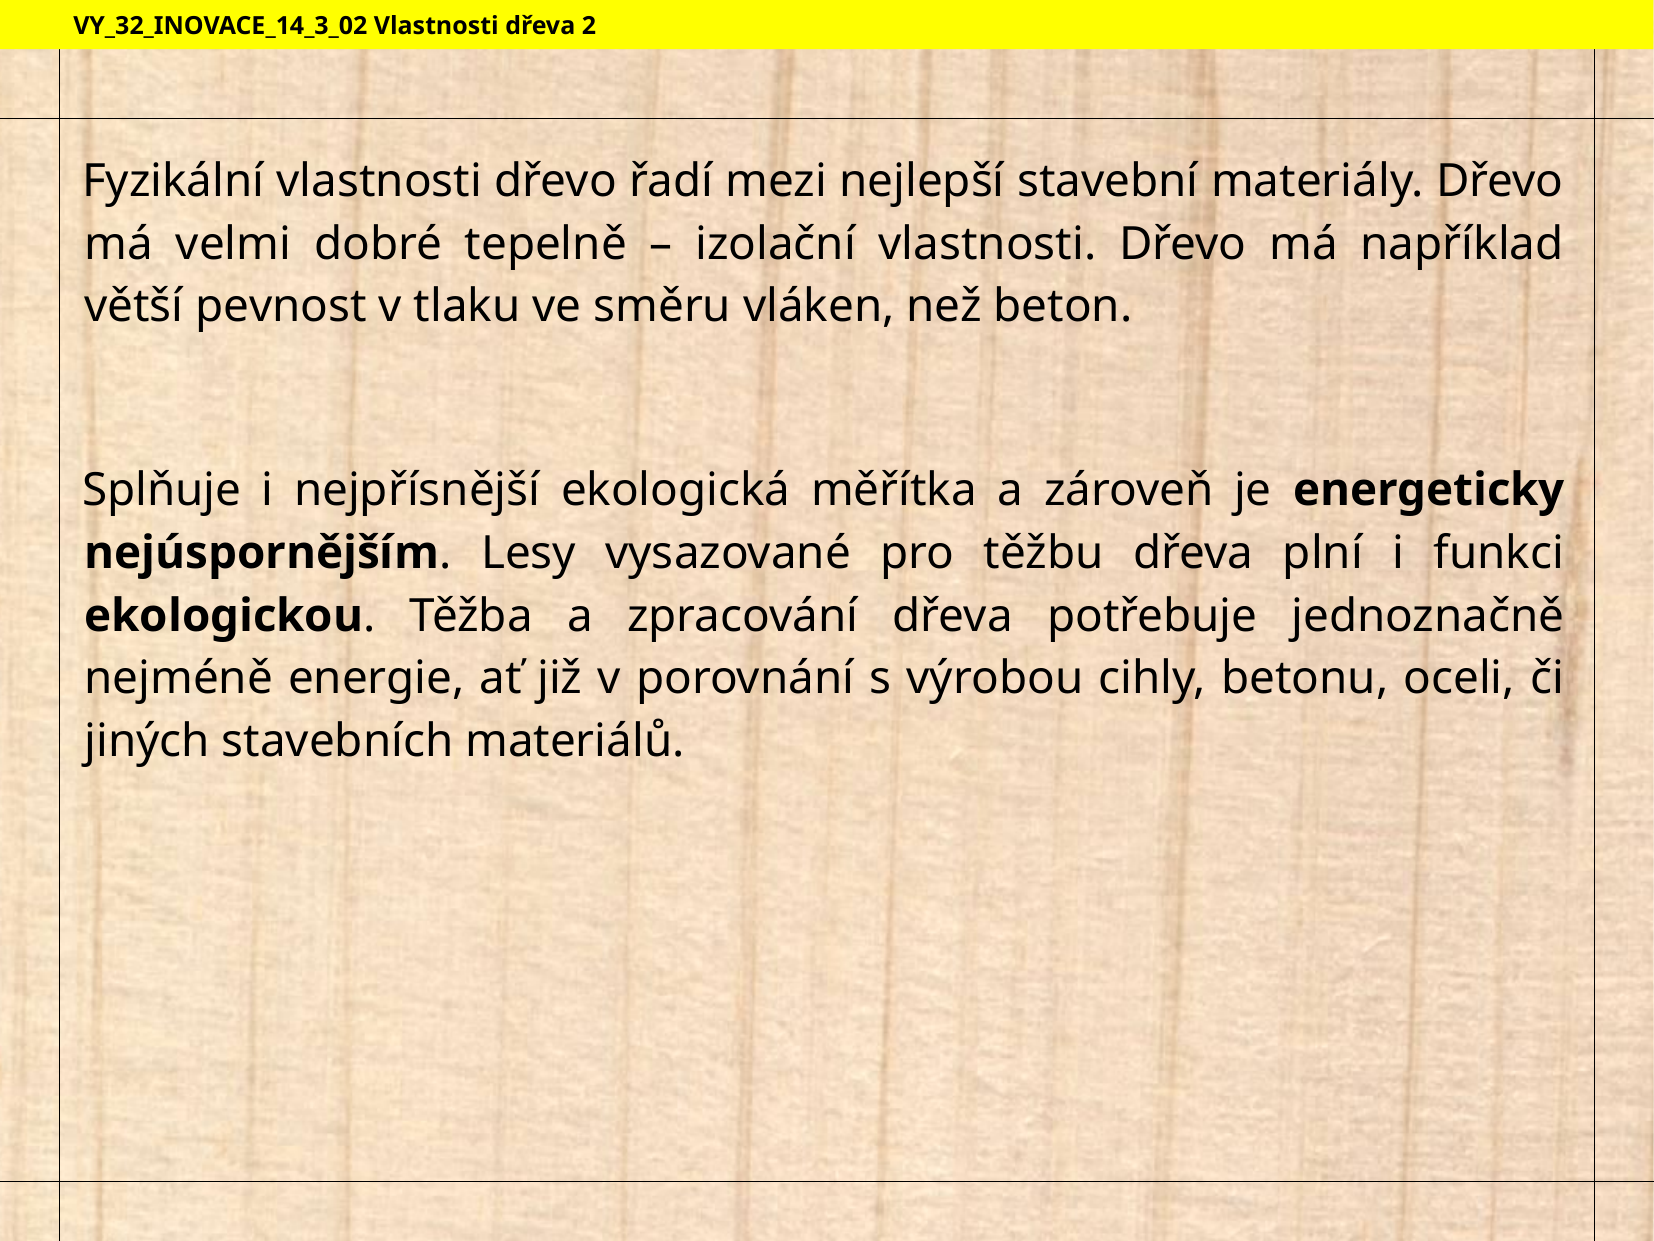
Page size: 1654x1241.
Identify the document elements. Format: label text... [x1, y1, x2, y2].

text_box VY_32_INOVACE_14_3_02 Vlastnosti dřeva 2 [0, 0, 1654, 47]
picture [1595, 119, 1654, 1181]
picture [1595, 1182, 1654, 1241]
picture [60, 50, 1594, 118]
picture [60, 119, 1594, 1181]
picture [60, 1182, 1594, 1241]
picture [0, 50, 59, 118]
picture [1595, 50, 1654, 118]
list Fyzikální vlastnosti dřevo řadí mezi nejlepší stavební materiály. Dřevo má velmi dobré tepelně – izolační vlastnosti. Dřevo má například větší pevnost v tlaku ve směru vláken, než beton. Splňuje i nejpřísnější ekologická měřítka a zároveň je energeticky nejúspornějším. Lesy vysazované pro těžbu dřeva plní i funkci ekologickou. Těžba a zpracování dřeva potřebuje jednoznačně nejméně energie, ať již v porovnání s výrobou cihly, betonu, oceli, či jiných stavebních materiálů. [76, 147, 1565, 867]
picture [0, 119, 59, 1181]
picture [0, 1182, 59, 1241]
